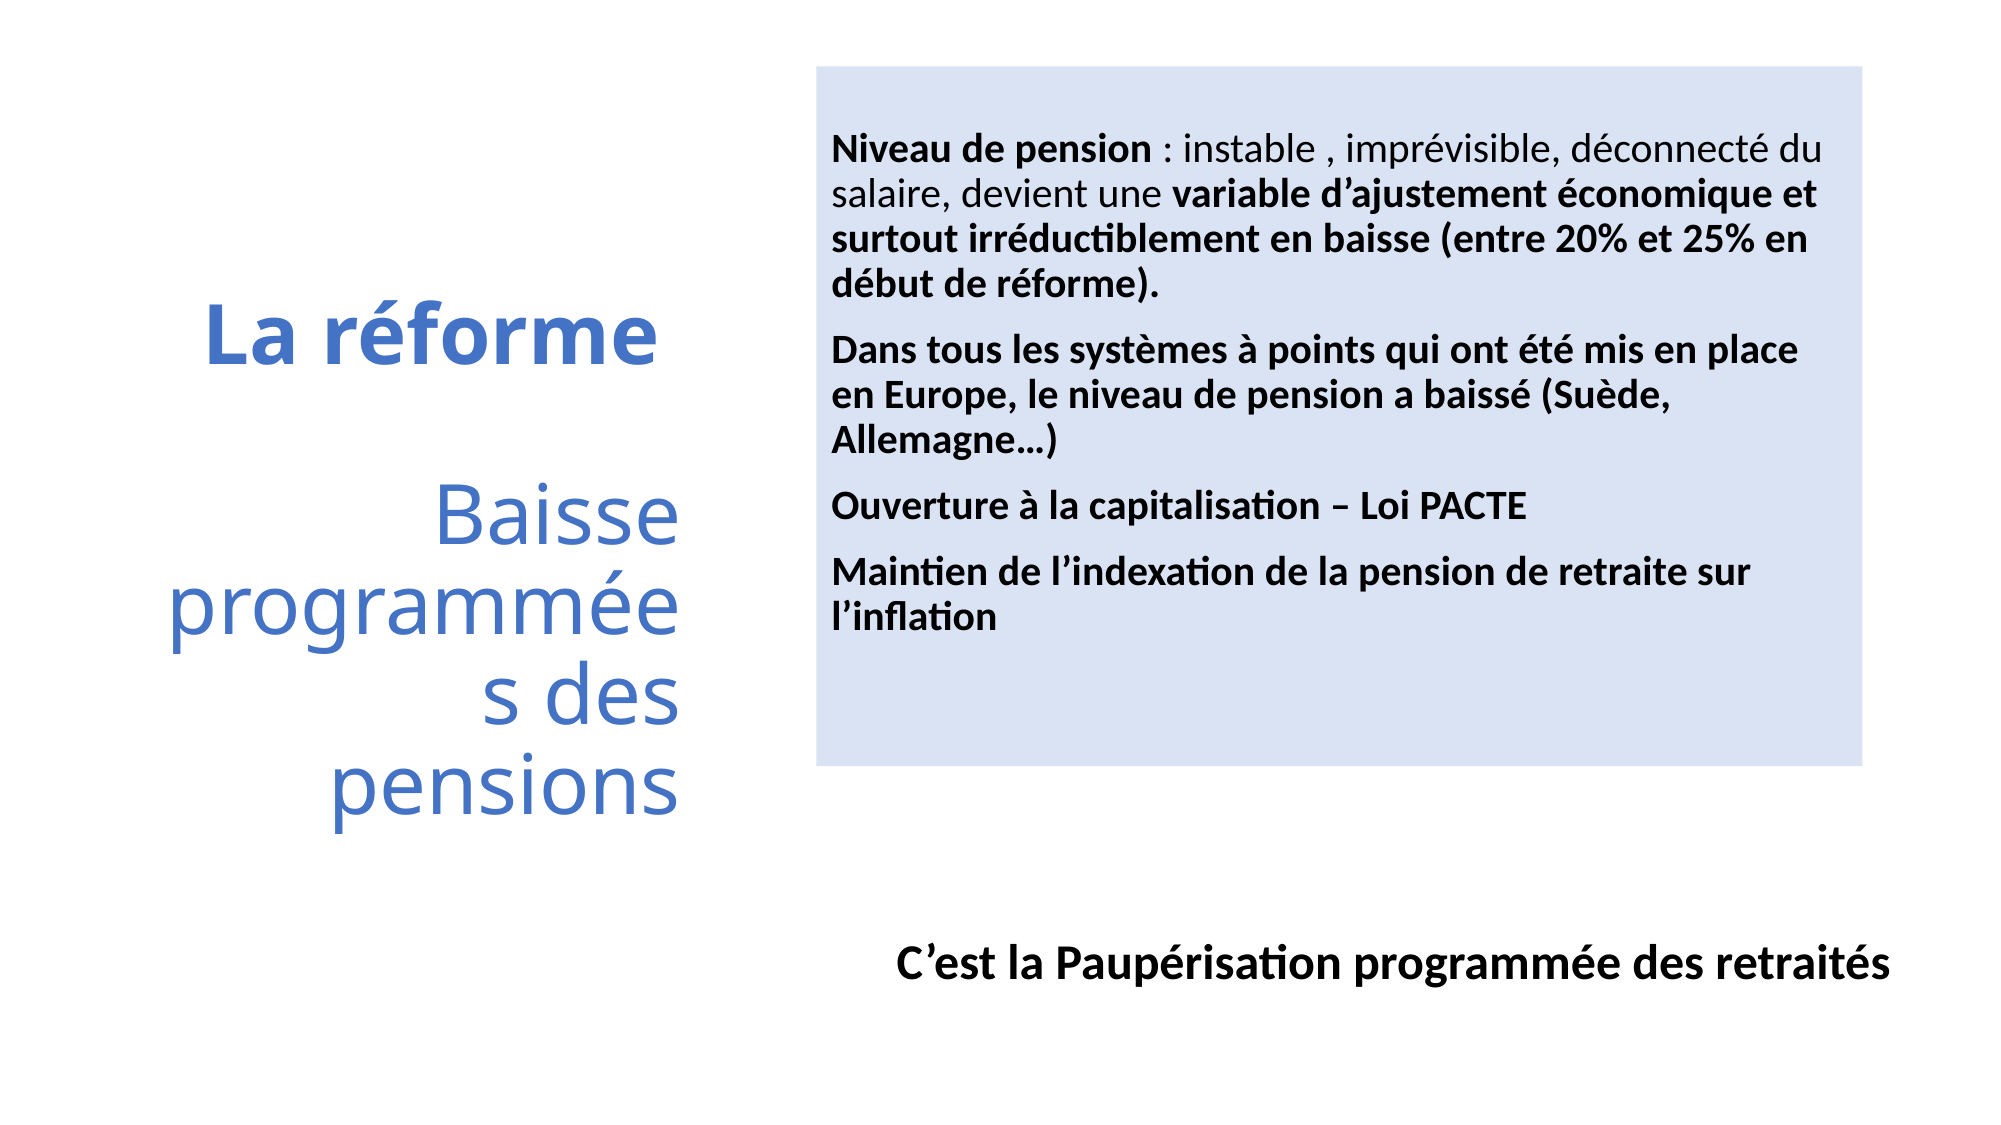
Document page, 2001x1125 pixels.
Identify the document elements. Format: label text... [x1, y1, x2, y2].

title La réforme Baisse programmées des pensions [137, 158, 711, 967]
list Niveau de pension : instable , imprévisible, déconnecté du salaire, devient une variable d’ajustement économique et surtout irréductiblement en baisse (entre 20% et 25% en début de réforme). Dans tous les systèmes à points qui ont été mis en place en Europe, le niveau de pension a baissé (Suède, Allemagne…) Ouverture à la capitalisation – Loi PACTE Maintien de l’indexation de la pension de retraite sur l’inflation [816, 66, 1863, 767]
text_box C’est la Paupérisation programmée des retraités [881, 928, 1922, 998]
